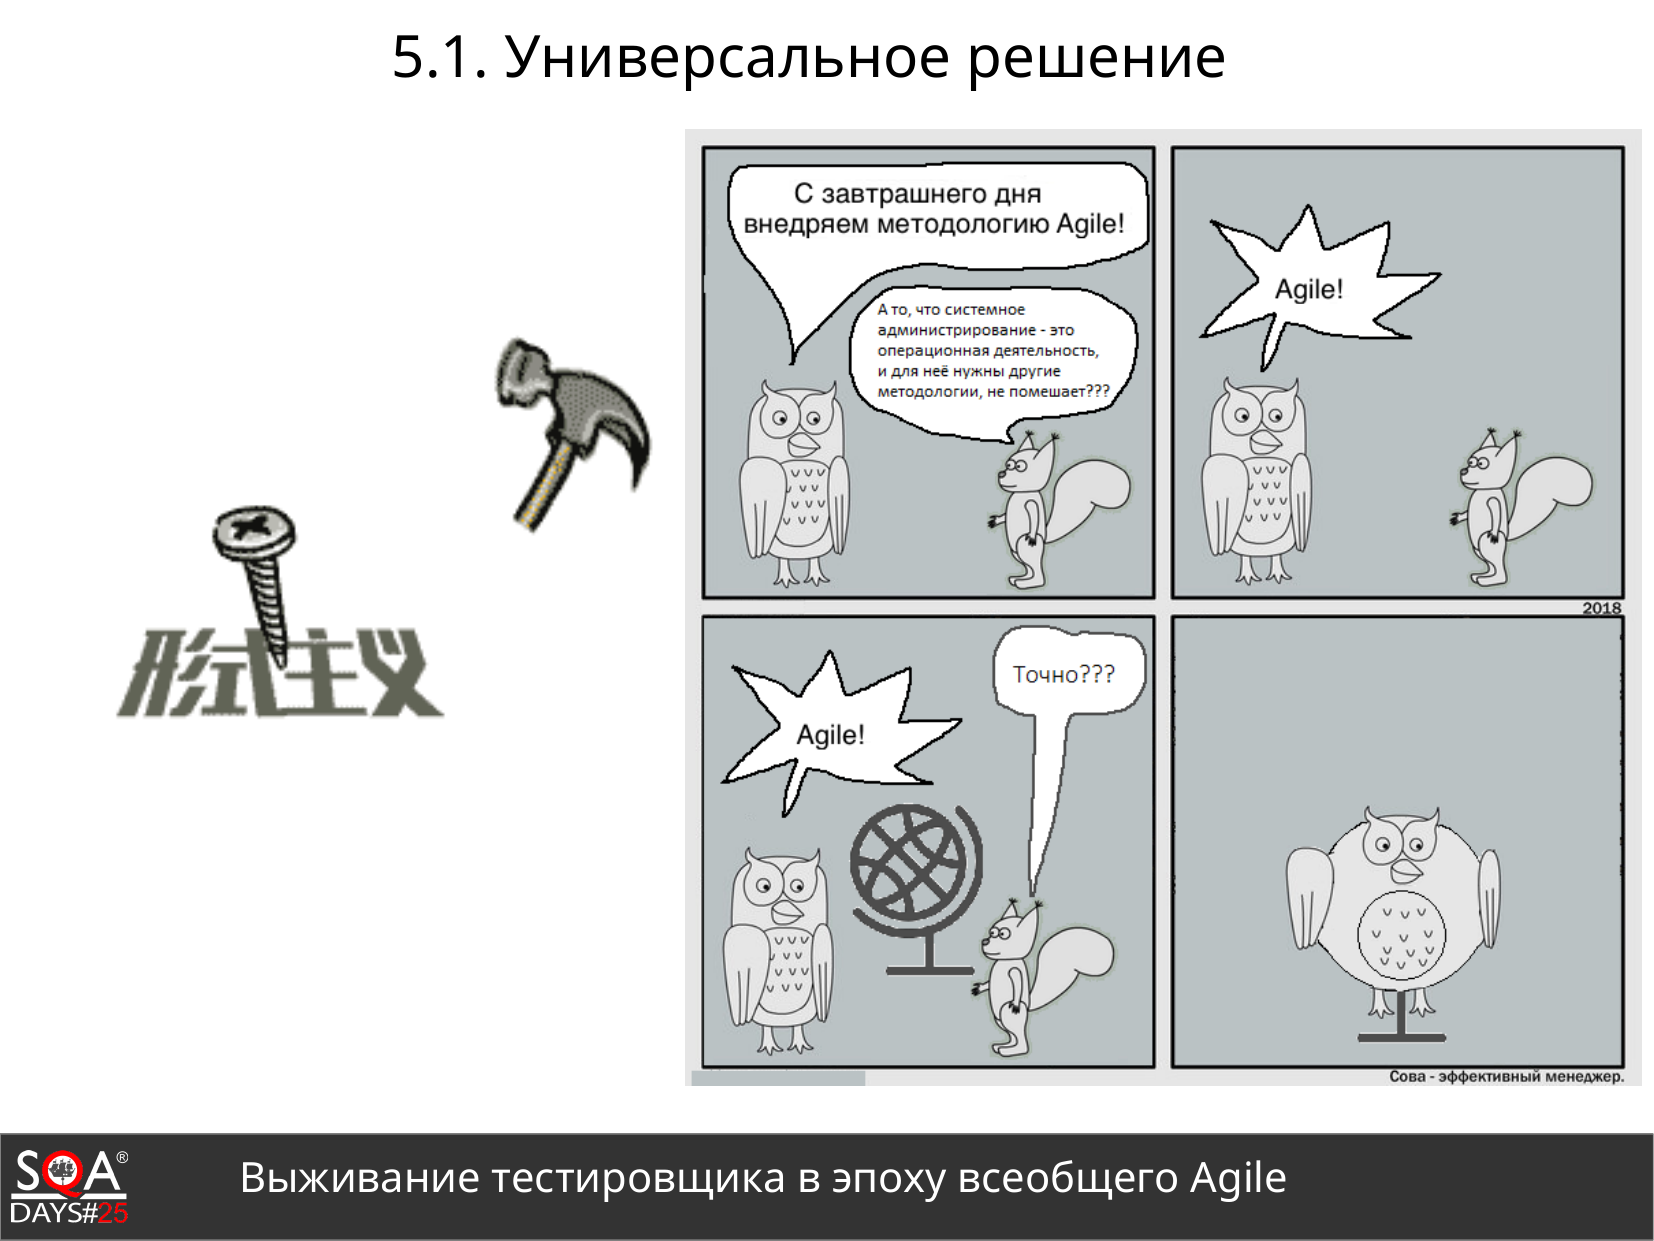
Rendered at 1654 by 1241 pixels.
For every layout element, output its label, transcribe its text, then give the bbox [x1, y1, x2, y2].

text_box Выживание тестировщика в эпоху всеобщего Agile [224, 1145, 1607, 1229]
picture [685, 129, 1642, 1086]
picture [11, 1150, 128, 1223]
text_box [0, 1133, 1654, 1241]
picture [35, 177, 674, 815]
text_box 5.1. Универсальное решение [377, 11, 1277, 107]
